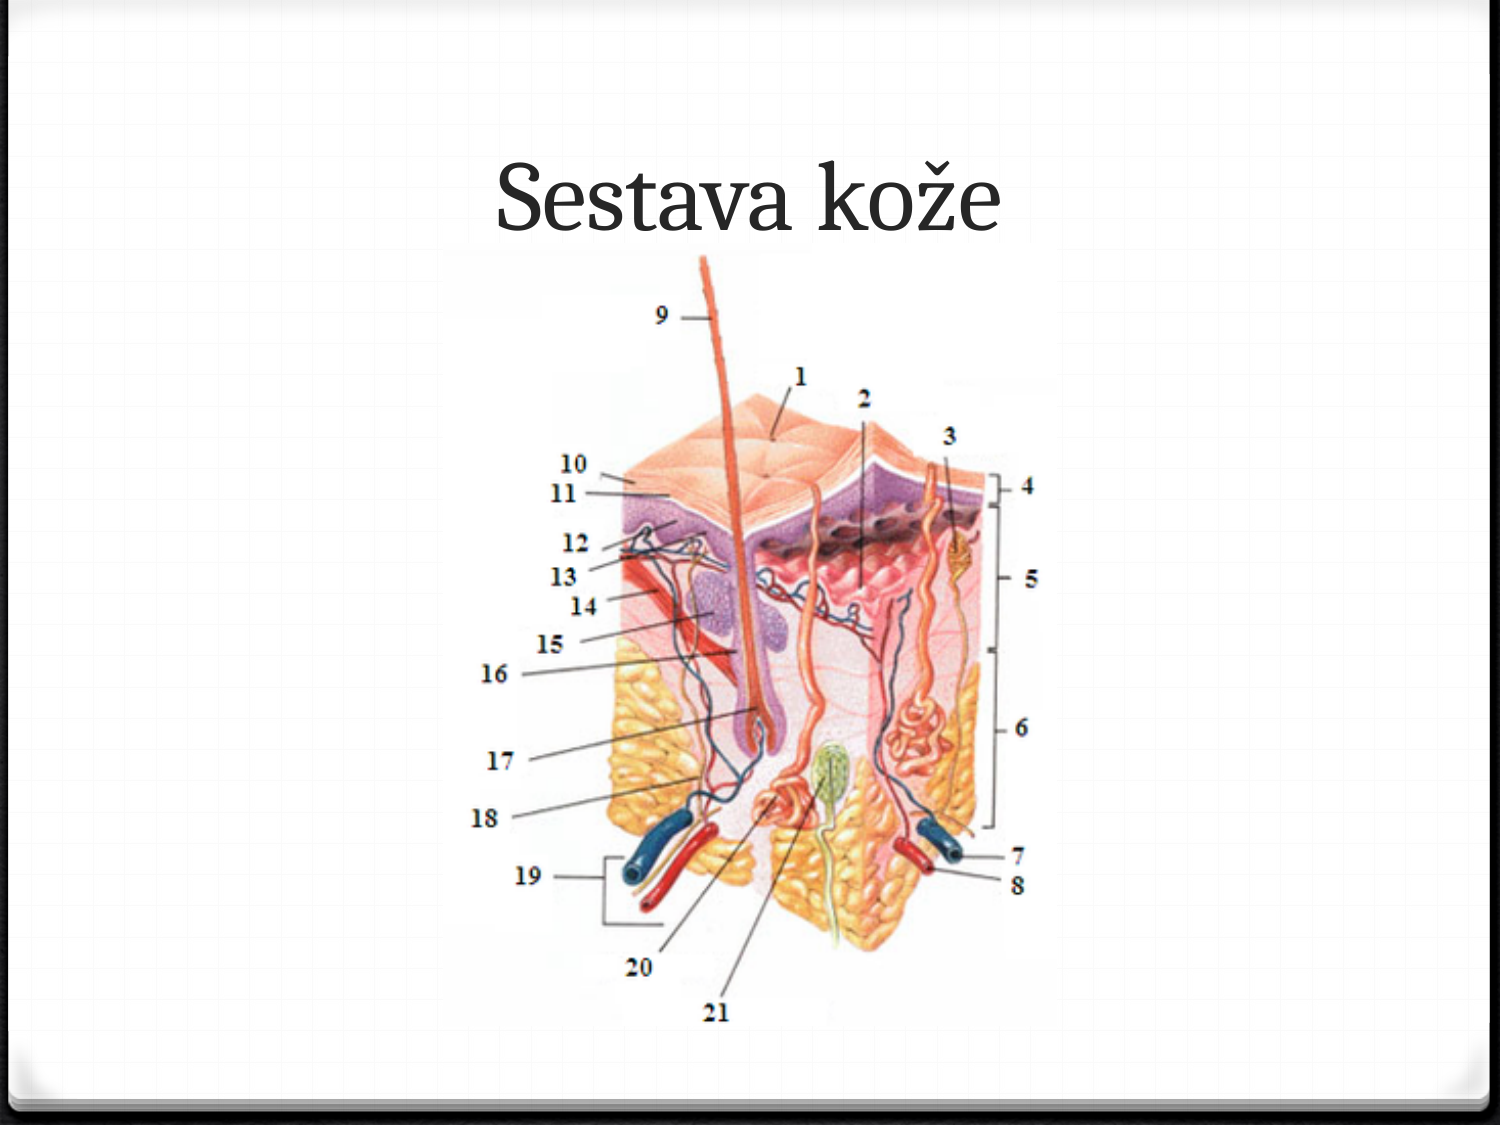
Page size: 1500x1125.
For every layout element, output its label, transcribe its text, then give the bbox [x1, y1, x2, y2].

title Sestava kože [90, 71, 1410, 309]
picture [0, 0, 1500, 1125]
